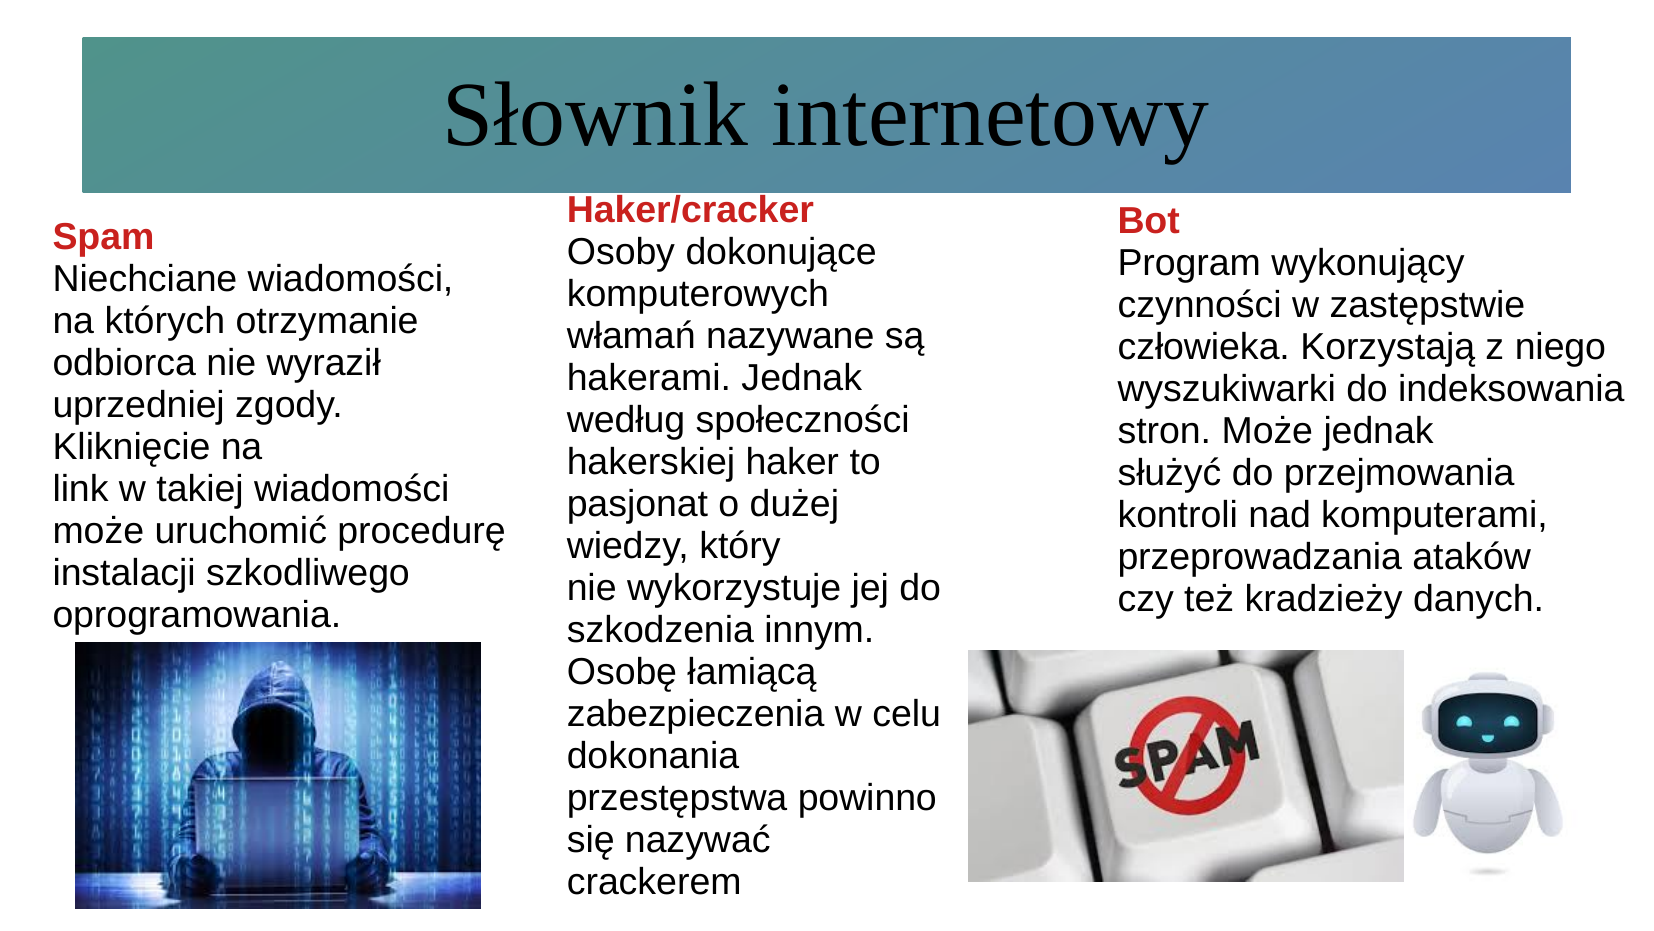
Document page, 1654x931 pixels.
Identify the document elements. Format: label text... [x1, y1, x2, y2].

picture [75, 642, 481, 909]
text_box Haker/cracker Osoby dokonujące komputerowych włamań nazywane są hakerami. Jednak według społeczności hakerskiej haker to pasjonat o dużej wiedzy, który nie wykorzystuje jej do szkodzenia innym. Osobę łamiącą zabezpieczenia w celu dokonania przestępstwa powinno się nazywać crackerem [552, 180, 969, 910]
text_box Spam Niechciane wiadomości, na których otrzymanie odbiorca nie wyraził uprzedniej zgody. Kliknięcie na link w takiej wiadomości może uruchomić procedurę instalacji szkodliwego oprogramowania. [37, 208, 552, 643]
title Słownik internetowy [82, 37, 1571, 193]
text_box Bot Program wykonujący czynności w zastępstwie człowieka. Korzystają z niego wyszukiwarki do indeksowania stron. Może jednak służyć do przejmowania kontroli nad komputerami, przeprowadzania ataków czy też kradzieży danych. [1102, 192, 1654, 628]
picture [968, 650, 1613, 900]
